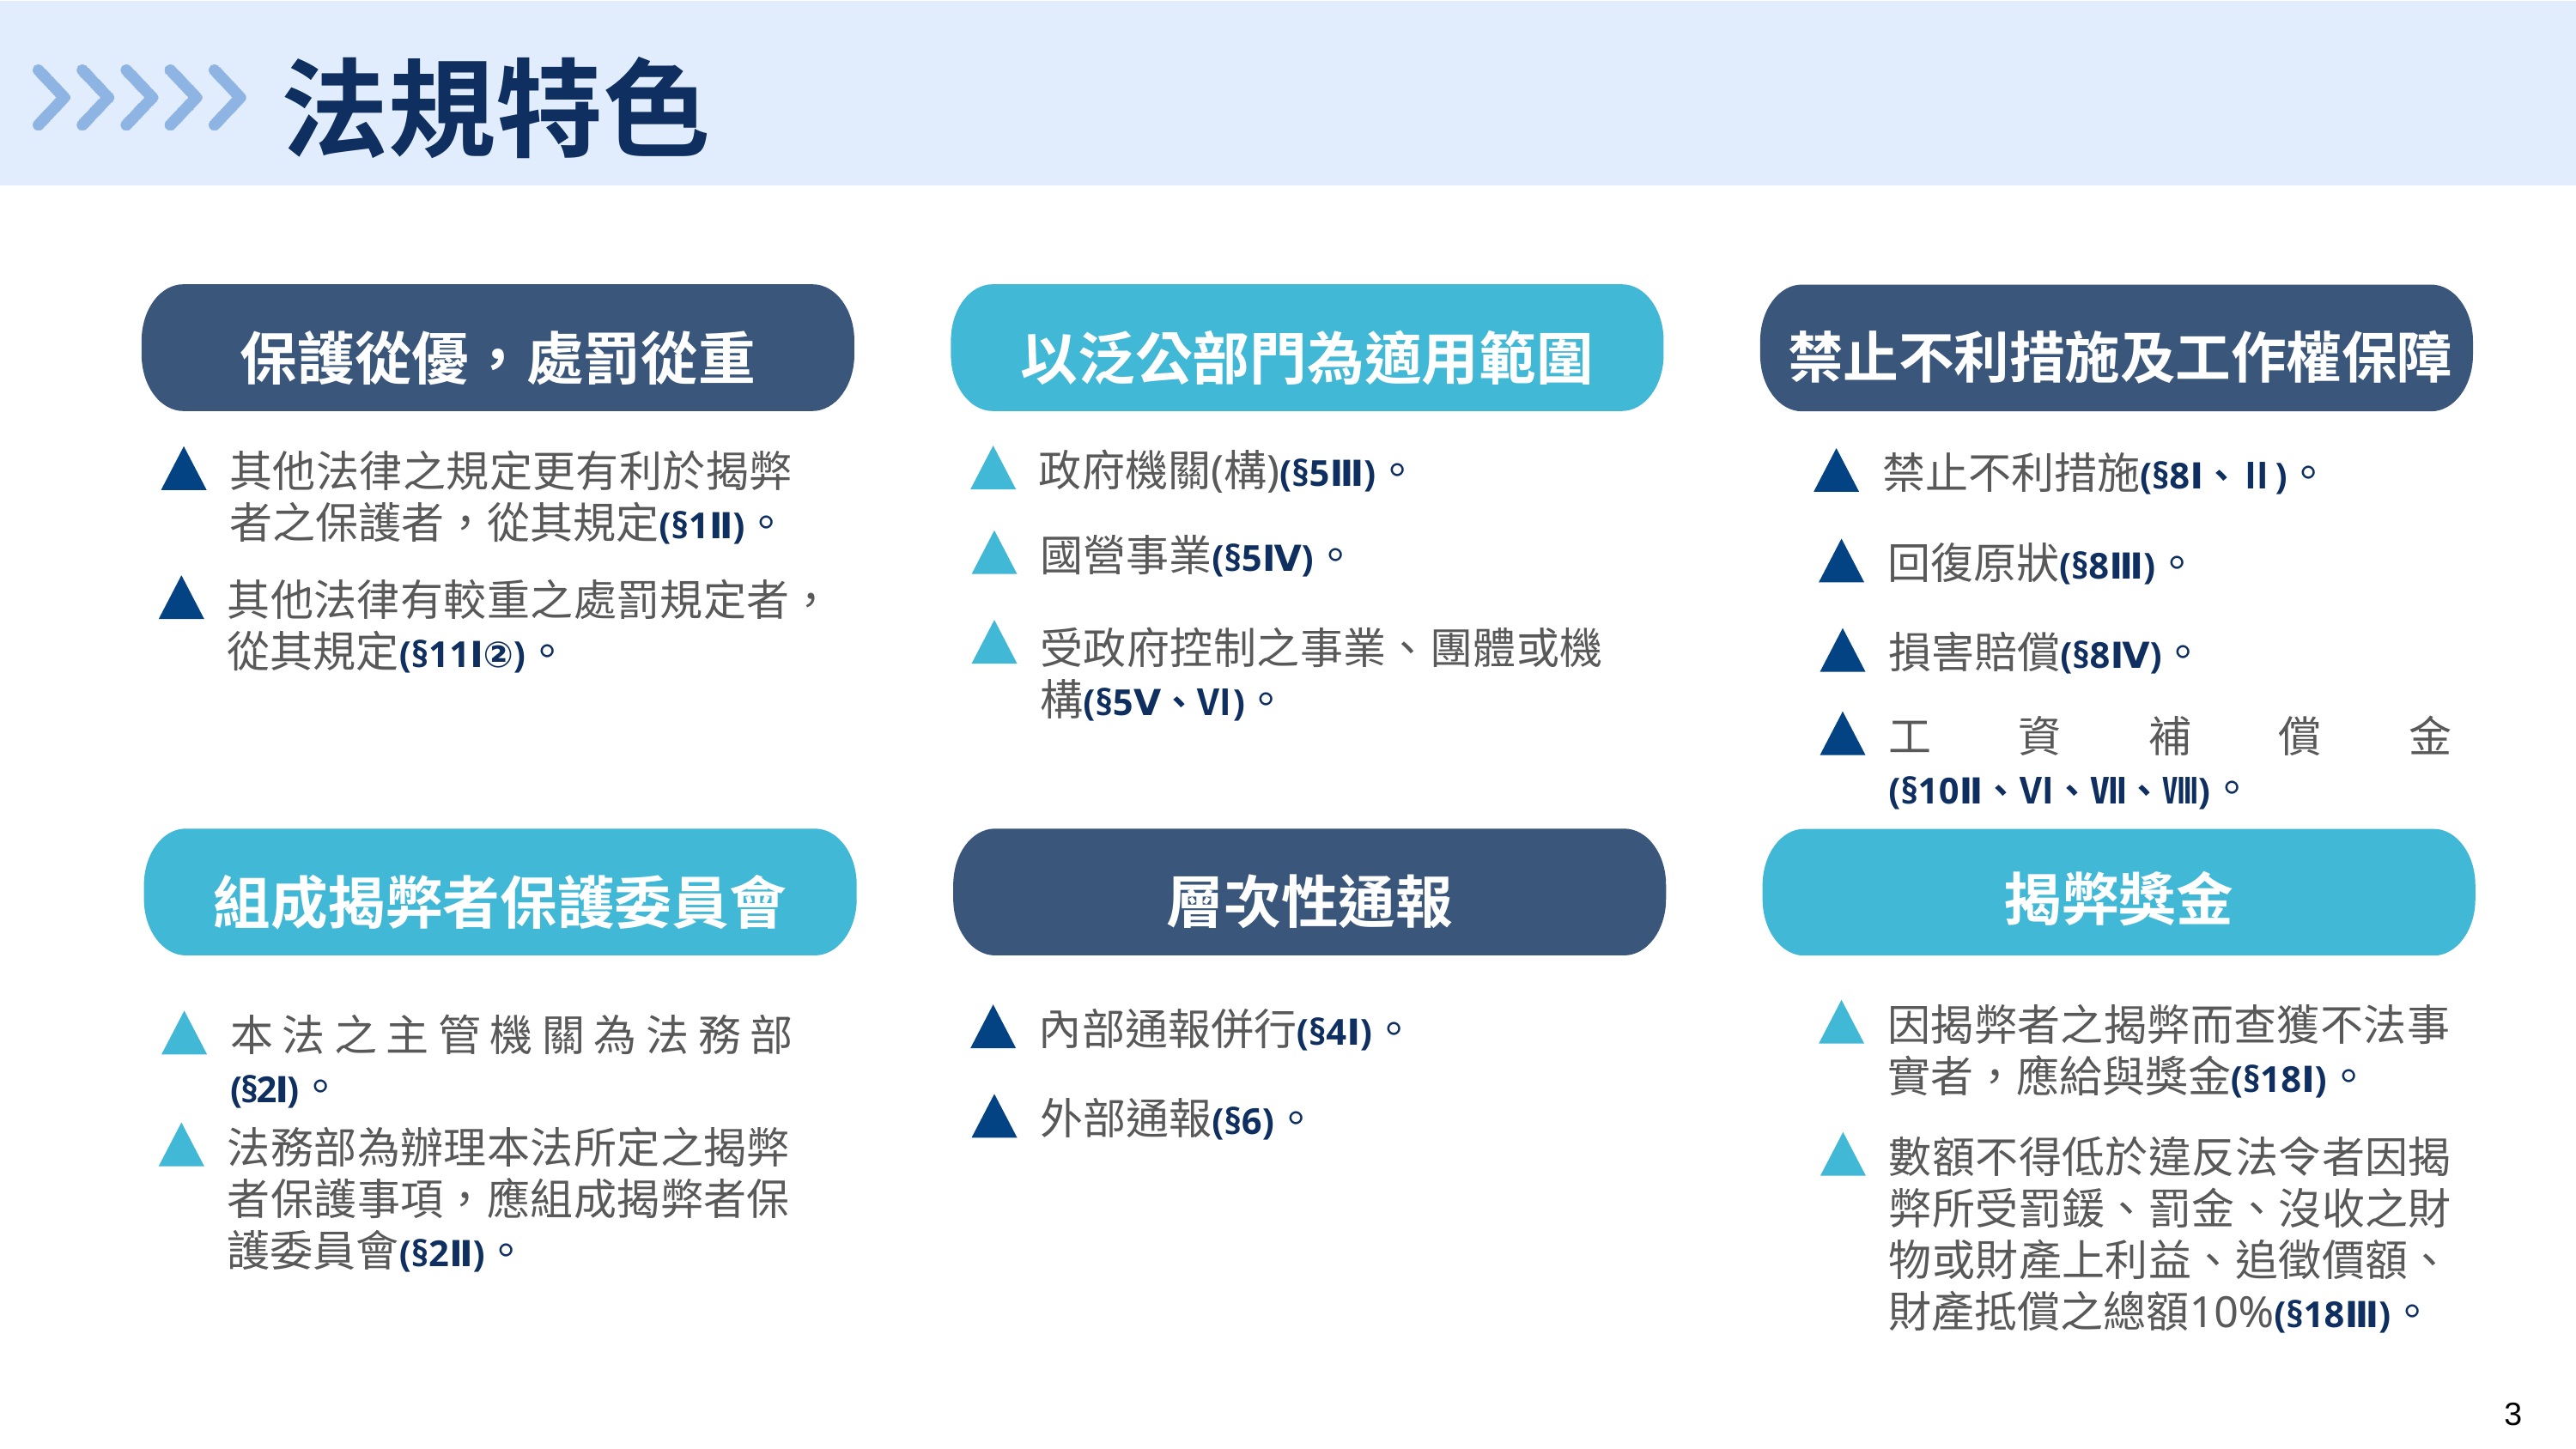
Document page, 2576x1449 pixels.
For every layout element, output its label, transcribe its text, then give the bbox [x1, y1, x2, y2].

text_box [143, 828, 857, 955]
text_box [1820, 711, 1866, 755]
text_box [953, 828, 1667, 955]
text_box 層次性通報 [1005, 866, 1615, 936]
text_box [971, 620, 1018, 664]
text_box 其他法律之規定更有利於揭弊者之保護者，從其規定(§1Ⅱ)。 [216, 437, 805, 554]
text_box 法規特色 [281, 33, 727, 171]
text_box 其他法律有較重之處罰規定者，從其規定(§11Ⅰ②)。 [214, 567, 804, 682]
text_box [161, 446, 207, 490]
text_box [1759, 284, 2474, 412]
text_box [971, 530, 1018, 574]
text_box [1762, 828, 2476, 956]
text_box 組成揭弊者保護委員會 [195, 866, 805, 936]
text_box [951, 284, 1664, 411]
text_box 禁止不利措施及工作權保障 [1770, 322, 2470, 390]
text_box [1820, 1131, 1866, 1176]
text_box [1819, 999, 1865, 1044]
text_box <編號> [2491, 1386, 2576, 1439]
text_box [158, 575, 204, 620]
text_box 外部通報(§6)。 [1027, 1085, 1616, 1150]
text_box [1814, 448, 1860, 492]
text_box [971, 1094, 1018, 1138]
text_box 禁止不利措施(§8Ⅰ、Ⅱ)。 [1869, 440, 2458, 504]
text_box [158, 1122, 204, 1167]
text_box 國營事業(§5Ⅳ)。 [1027, 521, 1616, 586]
text_box [1820, 627, 1866, 672]
text_box [141, 284, 854, 411]
text_box [161, 1010, 208, 1055]
text_box 法務部為辦理本法所定之揭弊者保護事項，應組成揭弊者保護委員會(§2Ⅱ)。 [214, 1113, 804, 1282]
text_box 揭弊獎金 [1814, 863, 2425, 932]
text_box 內部通報併行(§4Ⅰ)。 [1026, 996, 1615, 1060]
text_box [0, 1, 2576, 185]
text_box 因揭弊者之揭弊而查獲不法事實者，應給與獎金(§18Ⅰ)。 [1874, 991, 2464, 1107]
text_box [970, 446, 1017, 490]
text_box 工資補償金(§10Ⅱ、Ⅵ、Ⅶ、Ⅷ)。 [1875, 702, 2464, 819]
text_box 政府機關(構)(§5Ⅲ)。 [1026, 437, 1615, 501]
text_box 損害賠償(§8Ⅳ)。 [1875, 619, 2464, 684]
text_box 以泛公部門為適用範圍 [1002, 322, 1613, 391]
text_box 本法之主管機關為法務部(§2Ⅰ)。 [217, 1002, 806, 1119]
text_box 數額不得低於違反法令者因揭弊所受罰鍰、罰金、沒收之財物或財產上利益、追徵價額、財產抵償之總額10%(§18Ⅲ)。 [1876, 1123, 2465, 1343]
text_box [970, 1004, 1017, 1049]
text_box [1819, 538, 1865, 583]
text_box 回復原狀(§8Ⅲ)。 [1874, 530, 2464, 595]
text_box 受政府控制之事業、團體或機構(§5Ⅴ、Ⅵ)。 [1027, 615, 1616, 731]
text_box 保護從優，處罰從重 [192, 322, 804, 391]
